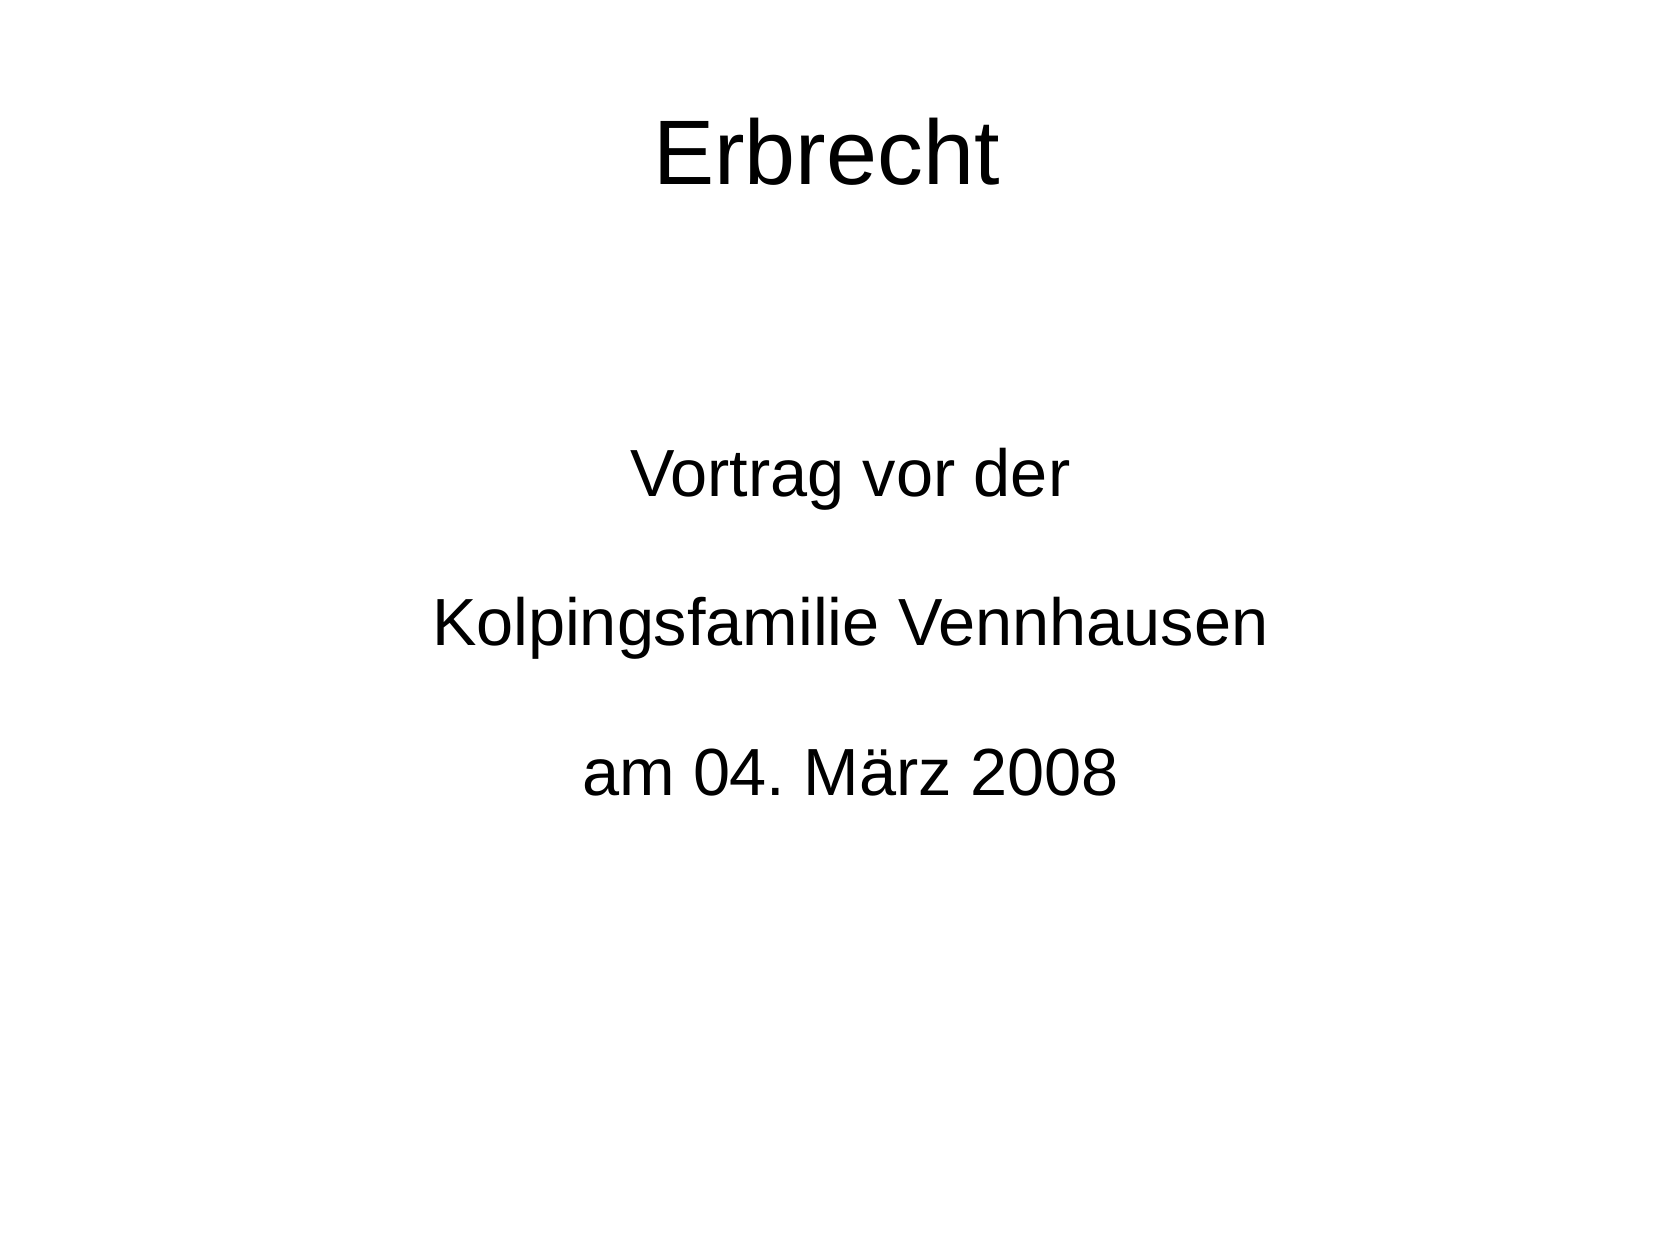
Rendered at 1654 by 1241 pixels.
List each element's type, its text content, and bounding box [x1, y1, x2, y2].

subtitle Vortrag vor der Kolpingsfamilie Vennhausen am 04. März 2008 [88, 295, 1577, 1099]
title Erbrecht [82, 56, 1571, 250]
